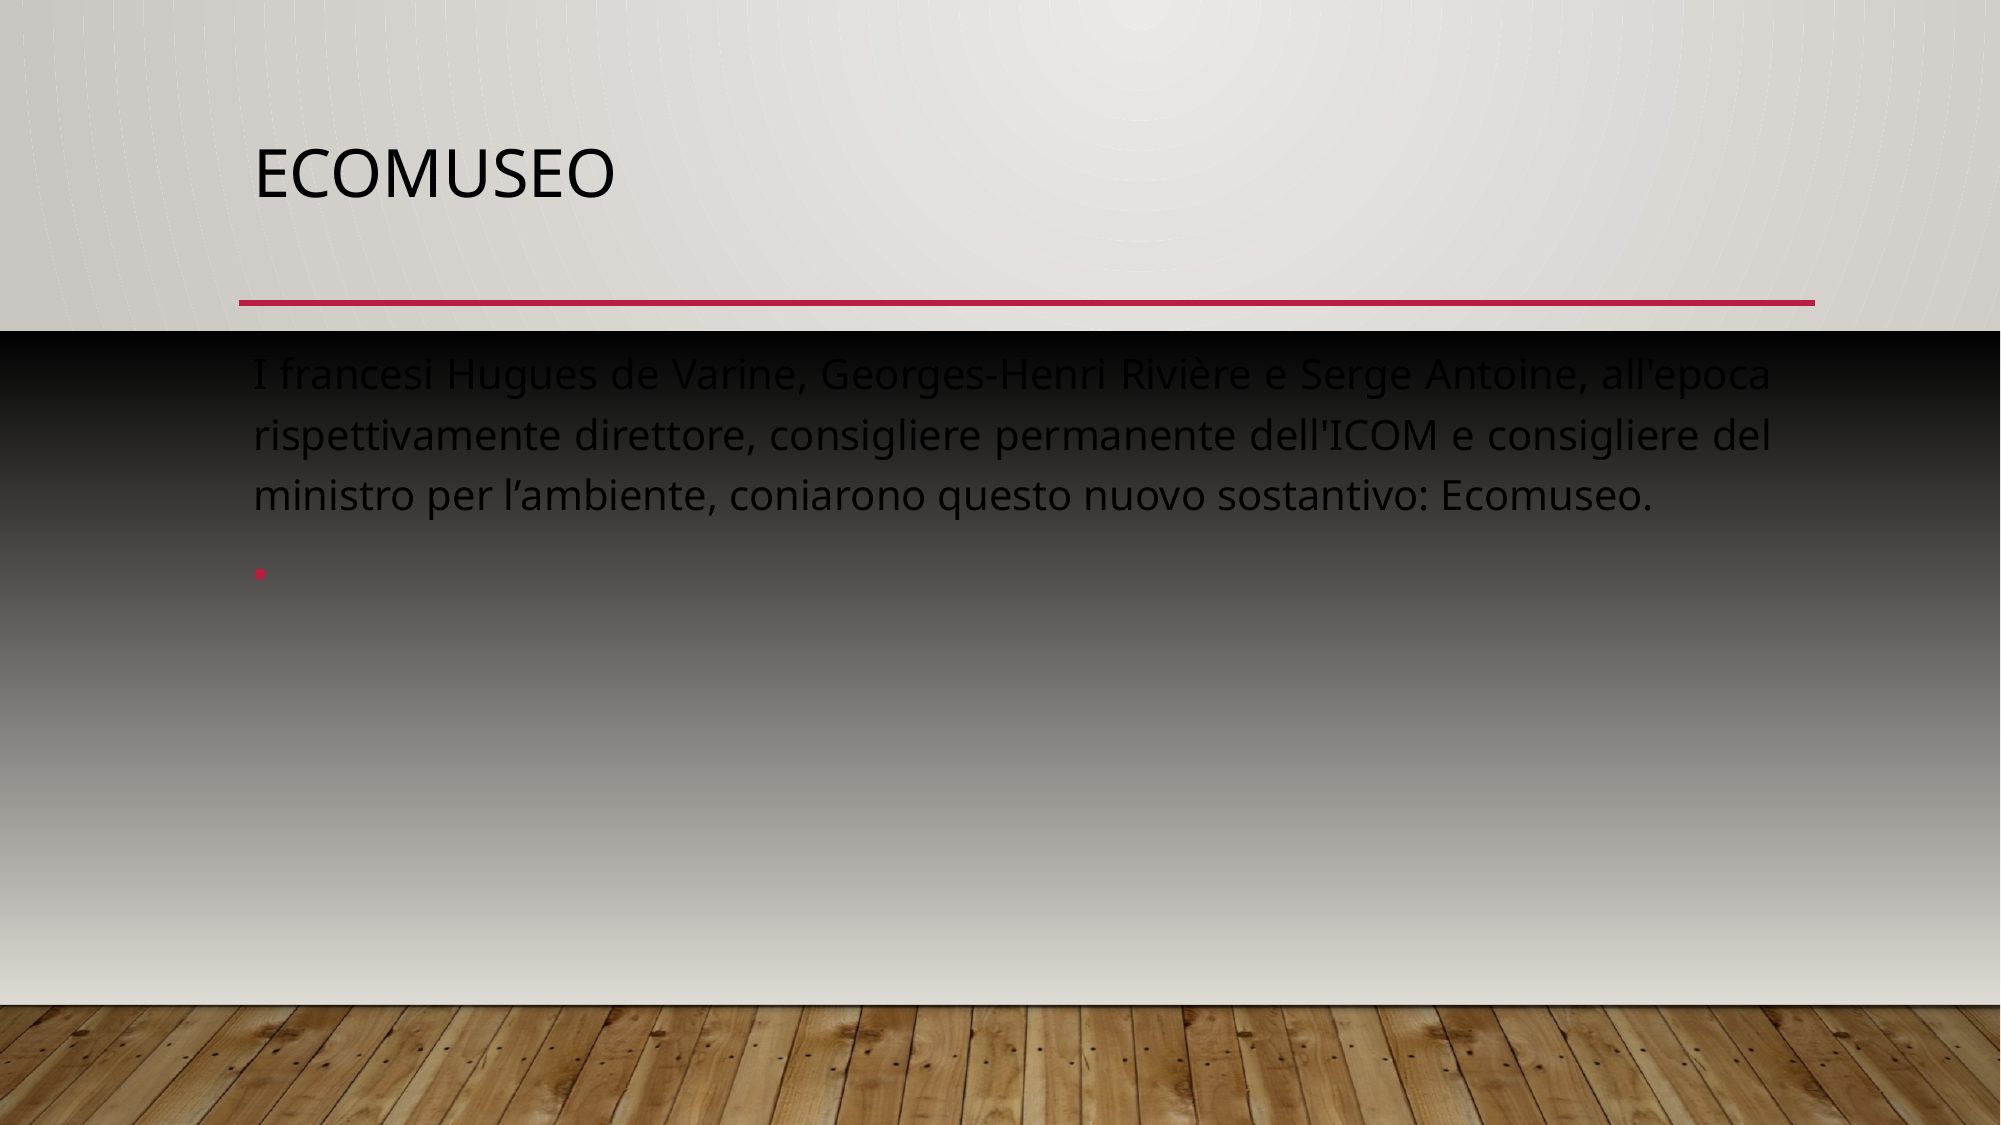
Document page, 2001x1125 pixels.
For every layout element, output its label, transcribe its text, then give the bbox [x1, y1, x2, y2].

title Ecomuseo [238, 131, 1814, 305]
list I francesi Hugues de Varine, Georges-Henri Rivière e Serge Antoine, all'epoca rispettivamente direttore, consigliere permanente dell'ICOM e consigliere del ministro per l’ambiente, coniarono questo nuovo sostantivo: Ecomuseo. [238, 330, 1814, 897]
